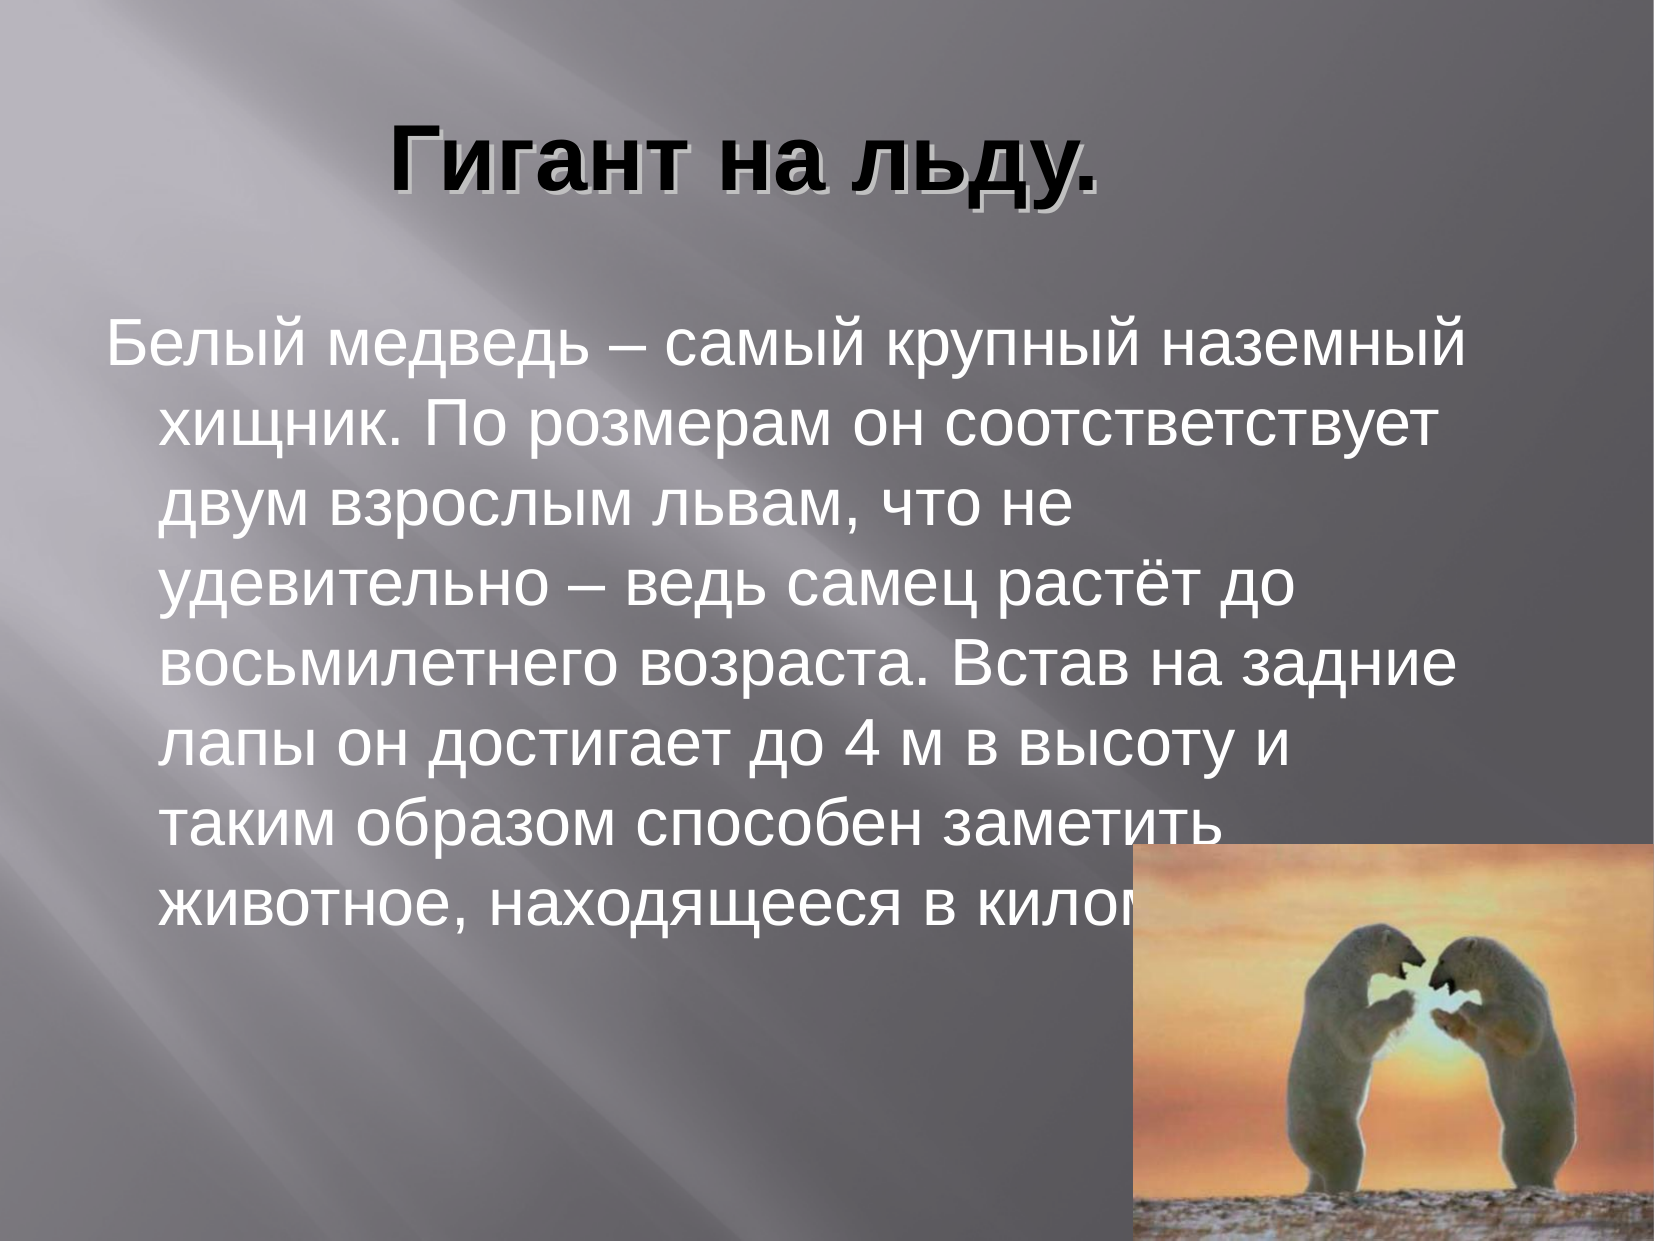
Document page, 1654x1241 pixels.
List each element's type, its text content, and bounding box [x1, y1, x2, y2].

list Белый медведь – самый крупный наземный хищник. По розмерам он соотстветствует двум взрослым львам, что не удевительно – ведь самец растёт до восьмилетнего возраста. Встав на задние лапы он достигает до 4 м в высоту и таким образом способен заметить животное, находящееся в километре. [0, 290, 1489, 1109]
title Гигант на льду. [0, 49, 1489, 257]
picture [1133, 844, 1654, 1241]
